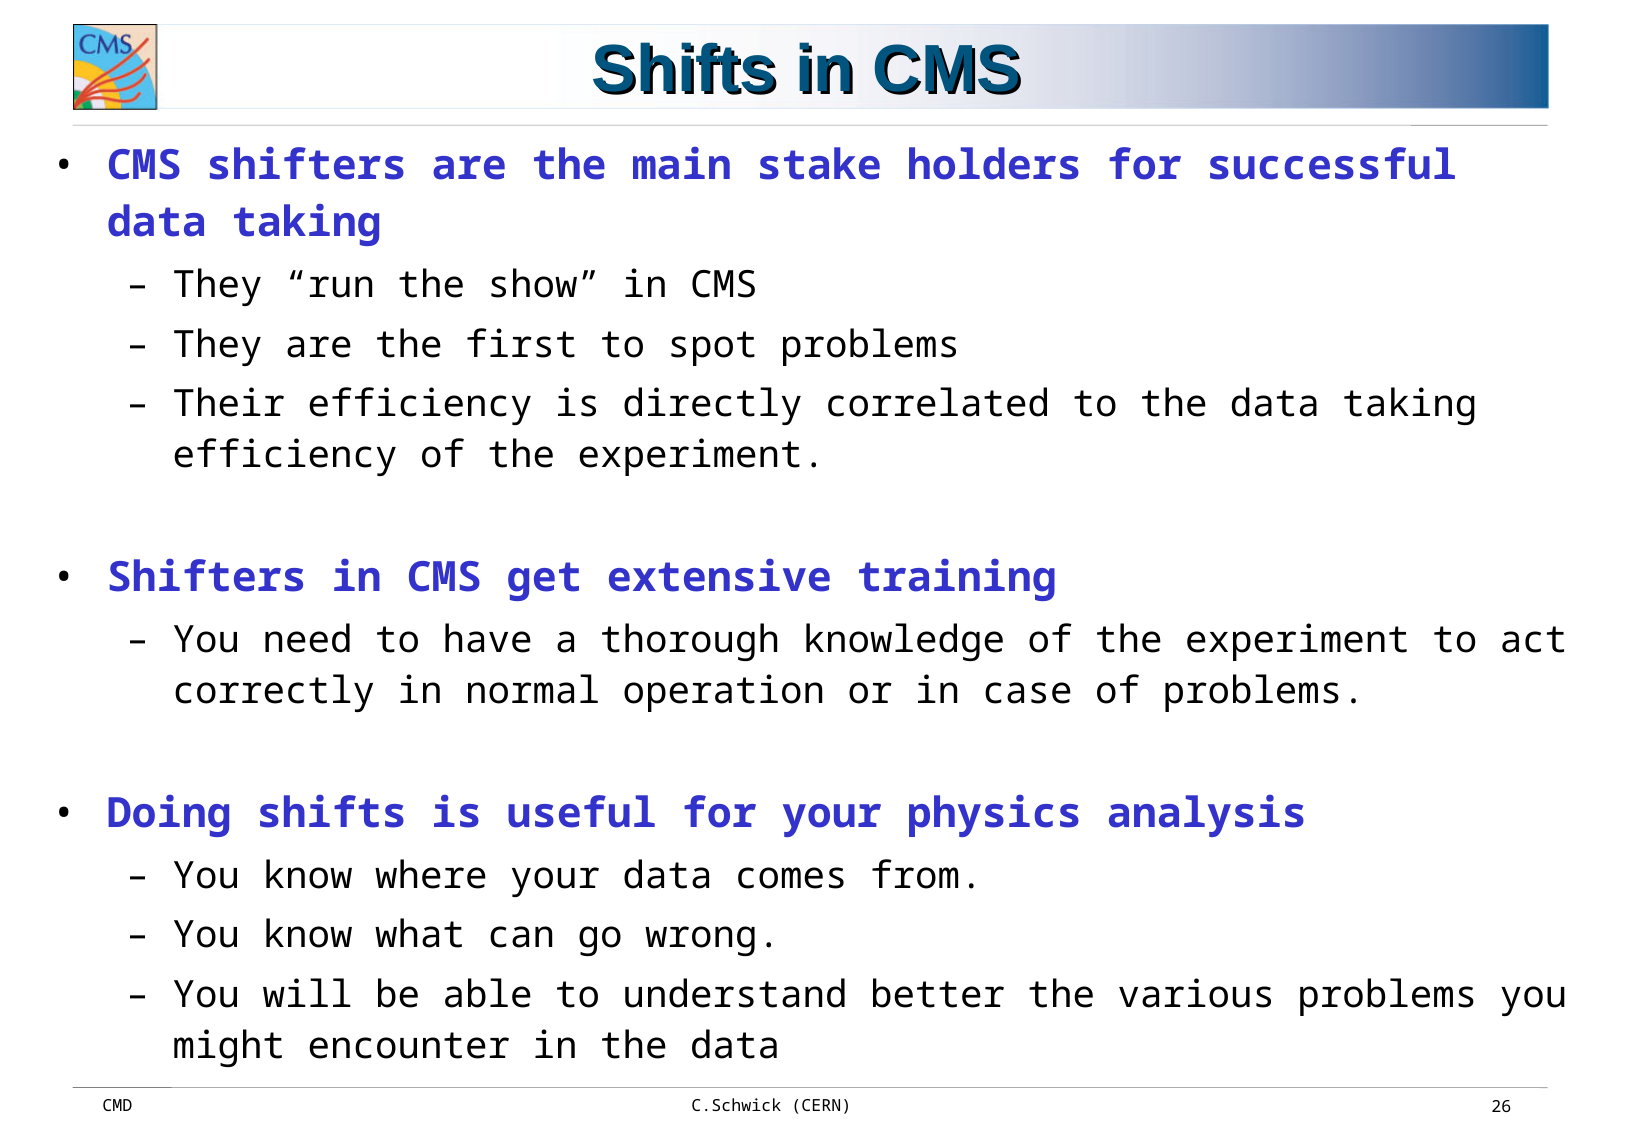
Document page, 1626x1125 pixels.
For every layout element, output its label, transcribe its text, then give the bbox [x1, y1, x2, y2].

picture [72, 24, 152, 110]
title Shifts in CMS [152, 21, 1462, 117]
picture [1462, 24, 1551, 110]
list CMS shifters are the main stake holders for successful data taking They “run the show” in CMS They are the first to spot problems Their efficiency is directly correlated to the data taking efficiency of the experiment. Shifters in CMS get extensive training You need to have a thorough knowledge of the experiment to act correctly in normal operation or in case of problems. Doing shifts is useful for your physics analysis You know where your data comes from. You know what can go wrong. You will be able to understand better the various problems you might encounter in the data Last but not least: Shifting is fun: It is cool to run the show in one of the most complex experiments of the world!!! Do not hesitate to ask the Run Coordinators in case you want to have more detailed information about shifts [51, 135, 1582, 1081]
